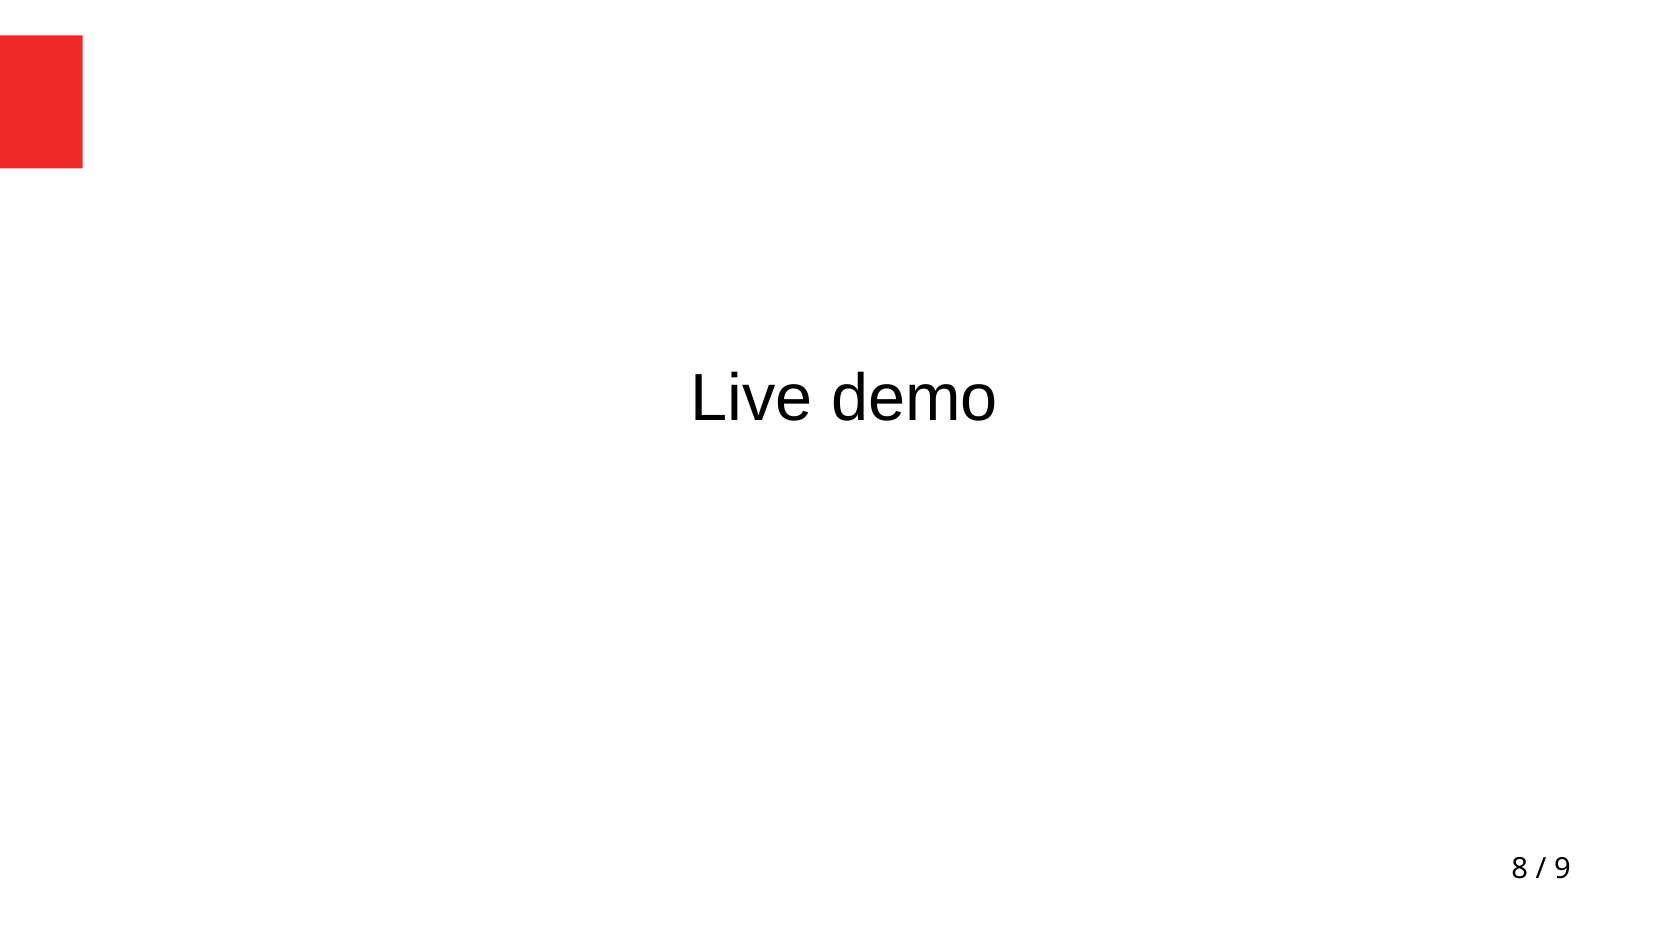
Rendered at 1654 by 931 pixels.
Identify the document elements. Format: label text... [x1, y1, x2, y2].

subtitle Live demo [118, 37, 1571, 758]
